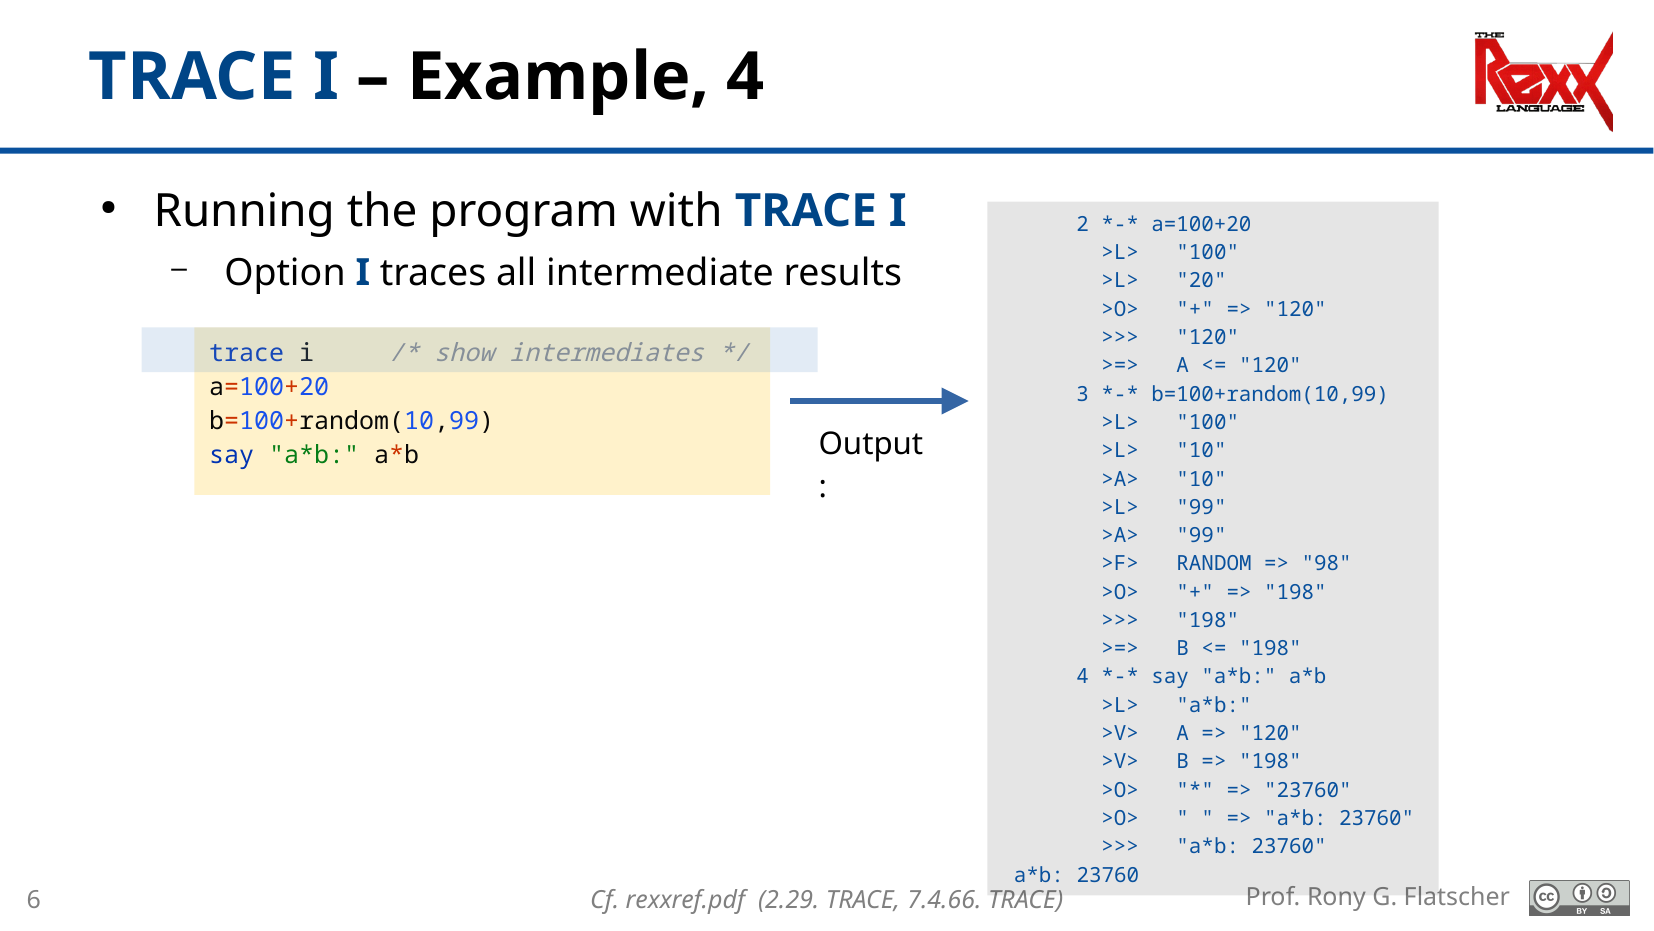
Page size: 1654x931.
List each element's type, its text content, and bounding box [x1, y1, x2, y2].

list Running the program with TRACE I Option I traces all intermediate results [82, 177, 1643, 857]
text_box 2 *-* a=100+20 >L> "100" >L> "20" >O> "+" => "120" >>> "120" >=> A <= "120" 3 *-* b=100+random(10,99) >L> "100" >L> "10" >A> "10" >L> "99" >A> "99" >F> RANDOM => "98" >O> "+" => "198" >>> "198" >=> B <= "198" 4 *-* say "a*b:" a*b >L> "a*b:" >V> A => "120" >V> B => "198" >O> "*" => "23760" >O> " " => "a*b: 23760" >>> "a*b: 23760" a*b: 23760 [987, 201, 1439, 865]
title TRACE I – Example, 4 [29, 0, 1654, 148]
text_box trace i /* show intermediates */ a=100+20 b=100+random(10,99) say "a*b:" a*b [194, 373, 771, 495]
text_box [141, 327, 818, 373]
text_box Cf. rexxref.pdf (2.29. TRACE, 7.4.66. TRACE) [0, 874, 1654, 922]
text_box Output: [803, 413, 942, 470]
